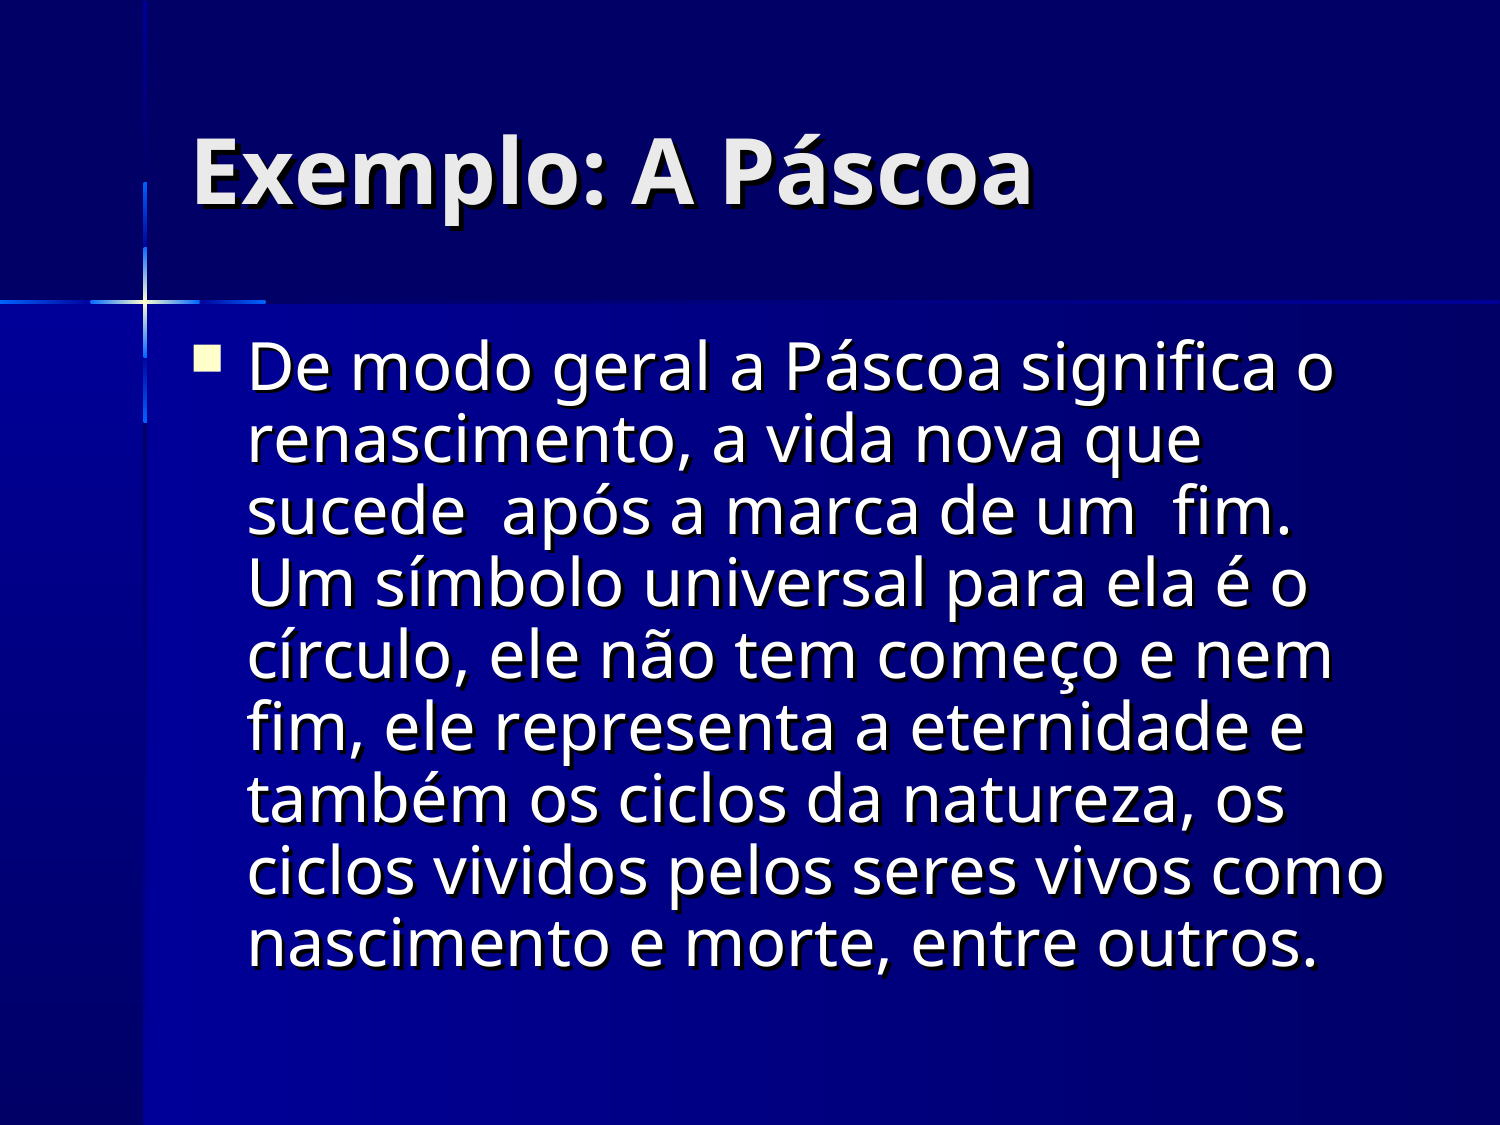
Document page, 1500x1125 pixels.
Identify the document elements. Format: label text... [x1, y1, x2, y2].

title Exemplo: A Páscoa [174, 49, 1413, 285]
list De modo geral a Páscoa significa o renascimento, a vida nova que sucede após a marca de um fim. Um símbolo universal para ela é o círculo, ele não tem começo e nem fim, ele representa a eternidade e também os ciclos da natureza, os ciclos vividos pelos seres vivos como nascimento e morte, entre outros. [174, 324, 1413, 1000]
